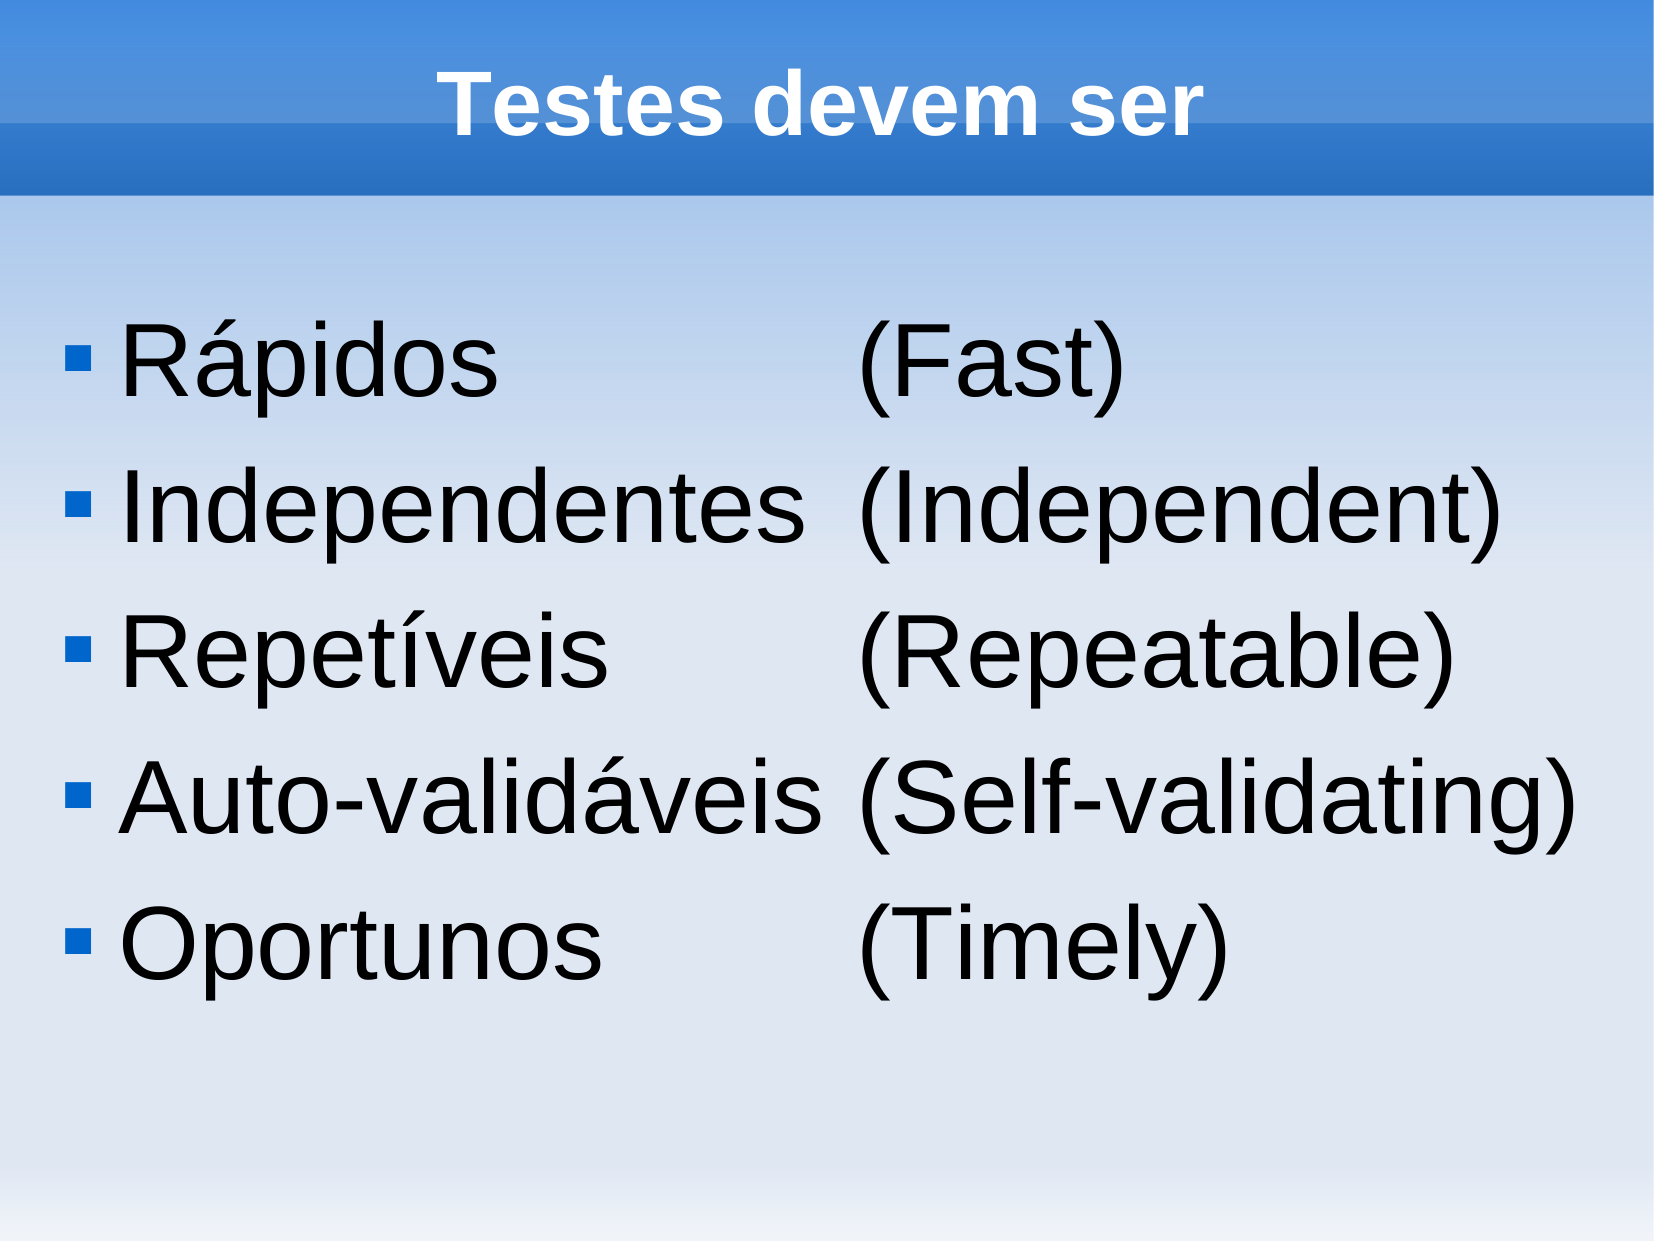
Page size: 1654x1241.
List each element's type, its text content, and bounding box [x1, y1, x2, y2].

title Testes devem ser [76, 7, 1565, 200]
list Rápidos (Fast) Independentes (Independent) Repetíveis (Repeatable) Auto-validáveis (Self-validating) Oportunos (Timely) [47, 302, 1595, 1148]
picture [0, 0, 1654, 1241]
